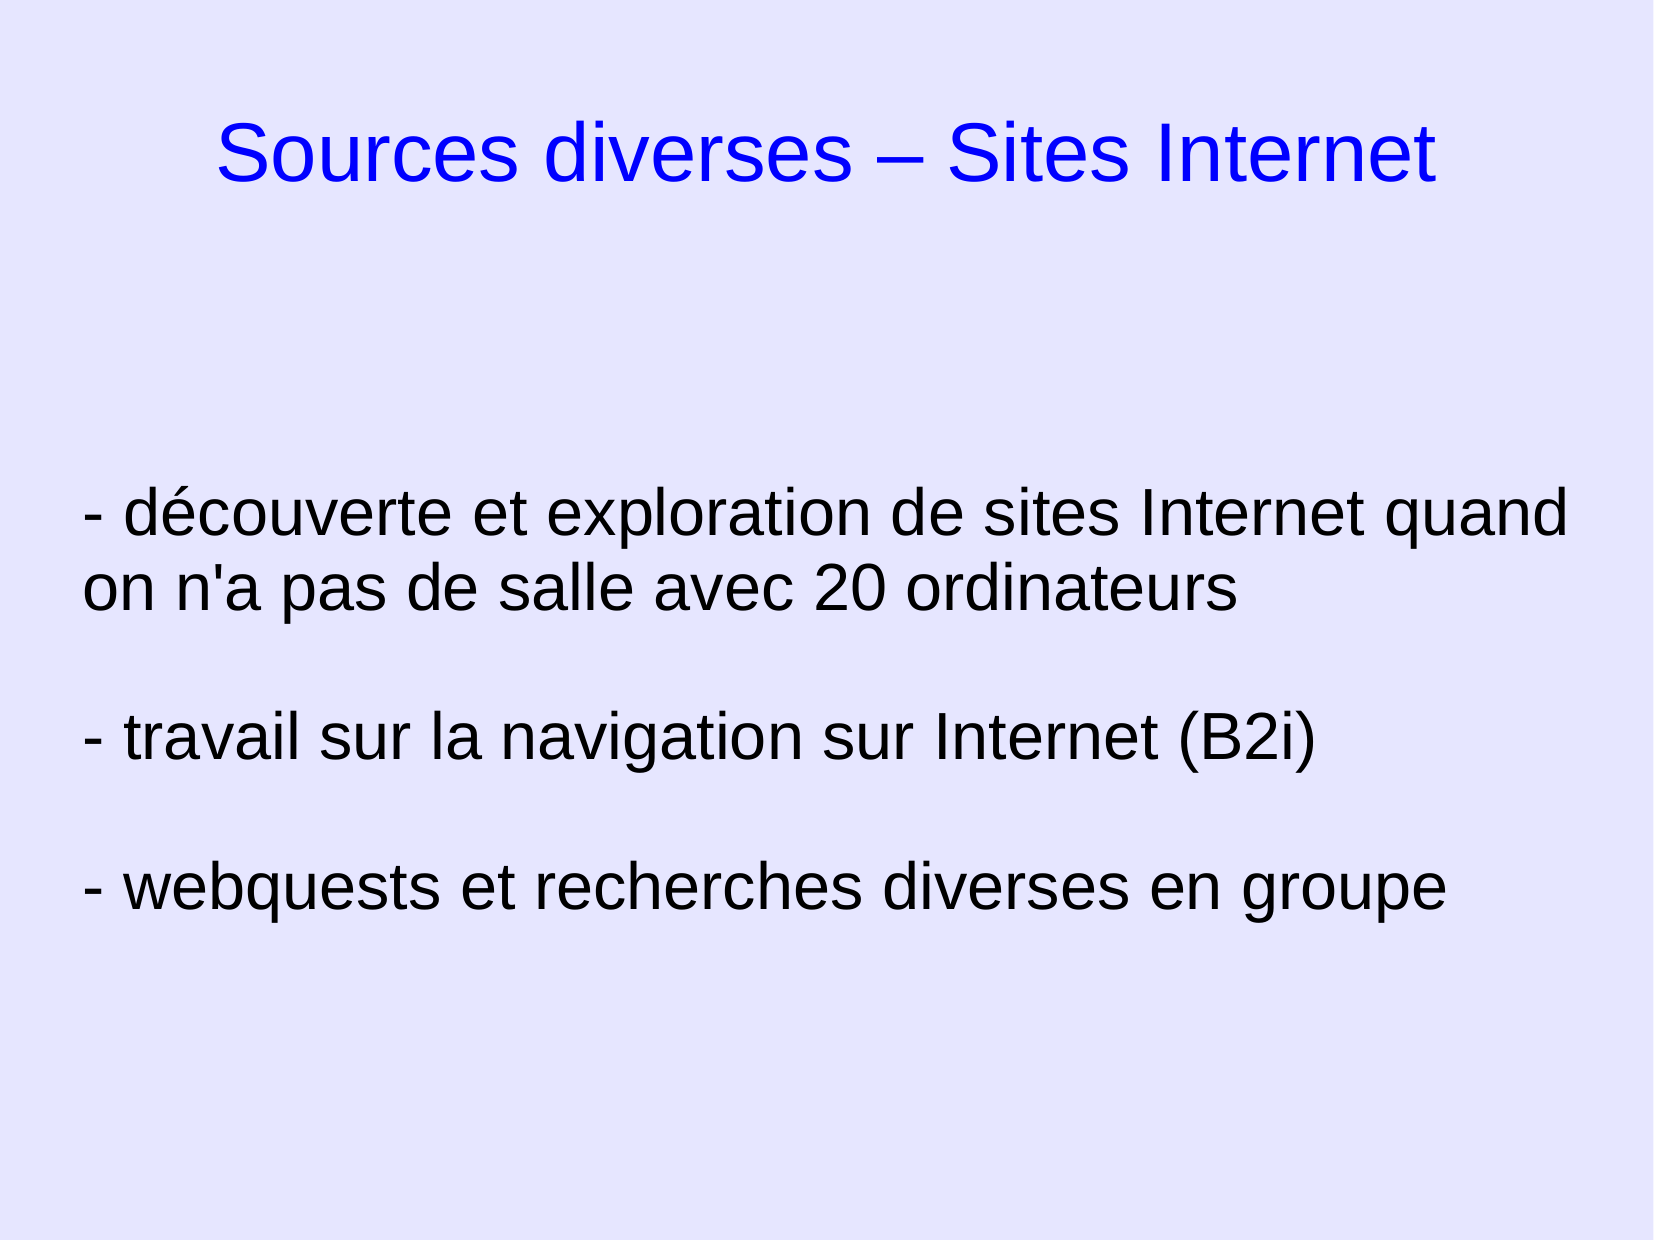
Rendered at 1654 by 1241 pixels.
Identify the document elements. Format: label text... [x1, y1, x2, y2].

title Sources diverses – Sites Internet [82, 56, 1571, 250]
subtitle - découverte et exploration de sites Internet quand on n'a pas de salle avec 20 ordinateurs - travail sur la navigation sur Internet (B2i) - webquests et recherches diverses en groupe [82, 297, 1571, 1102]
